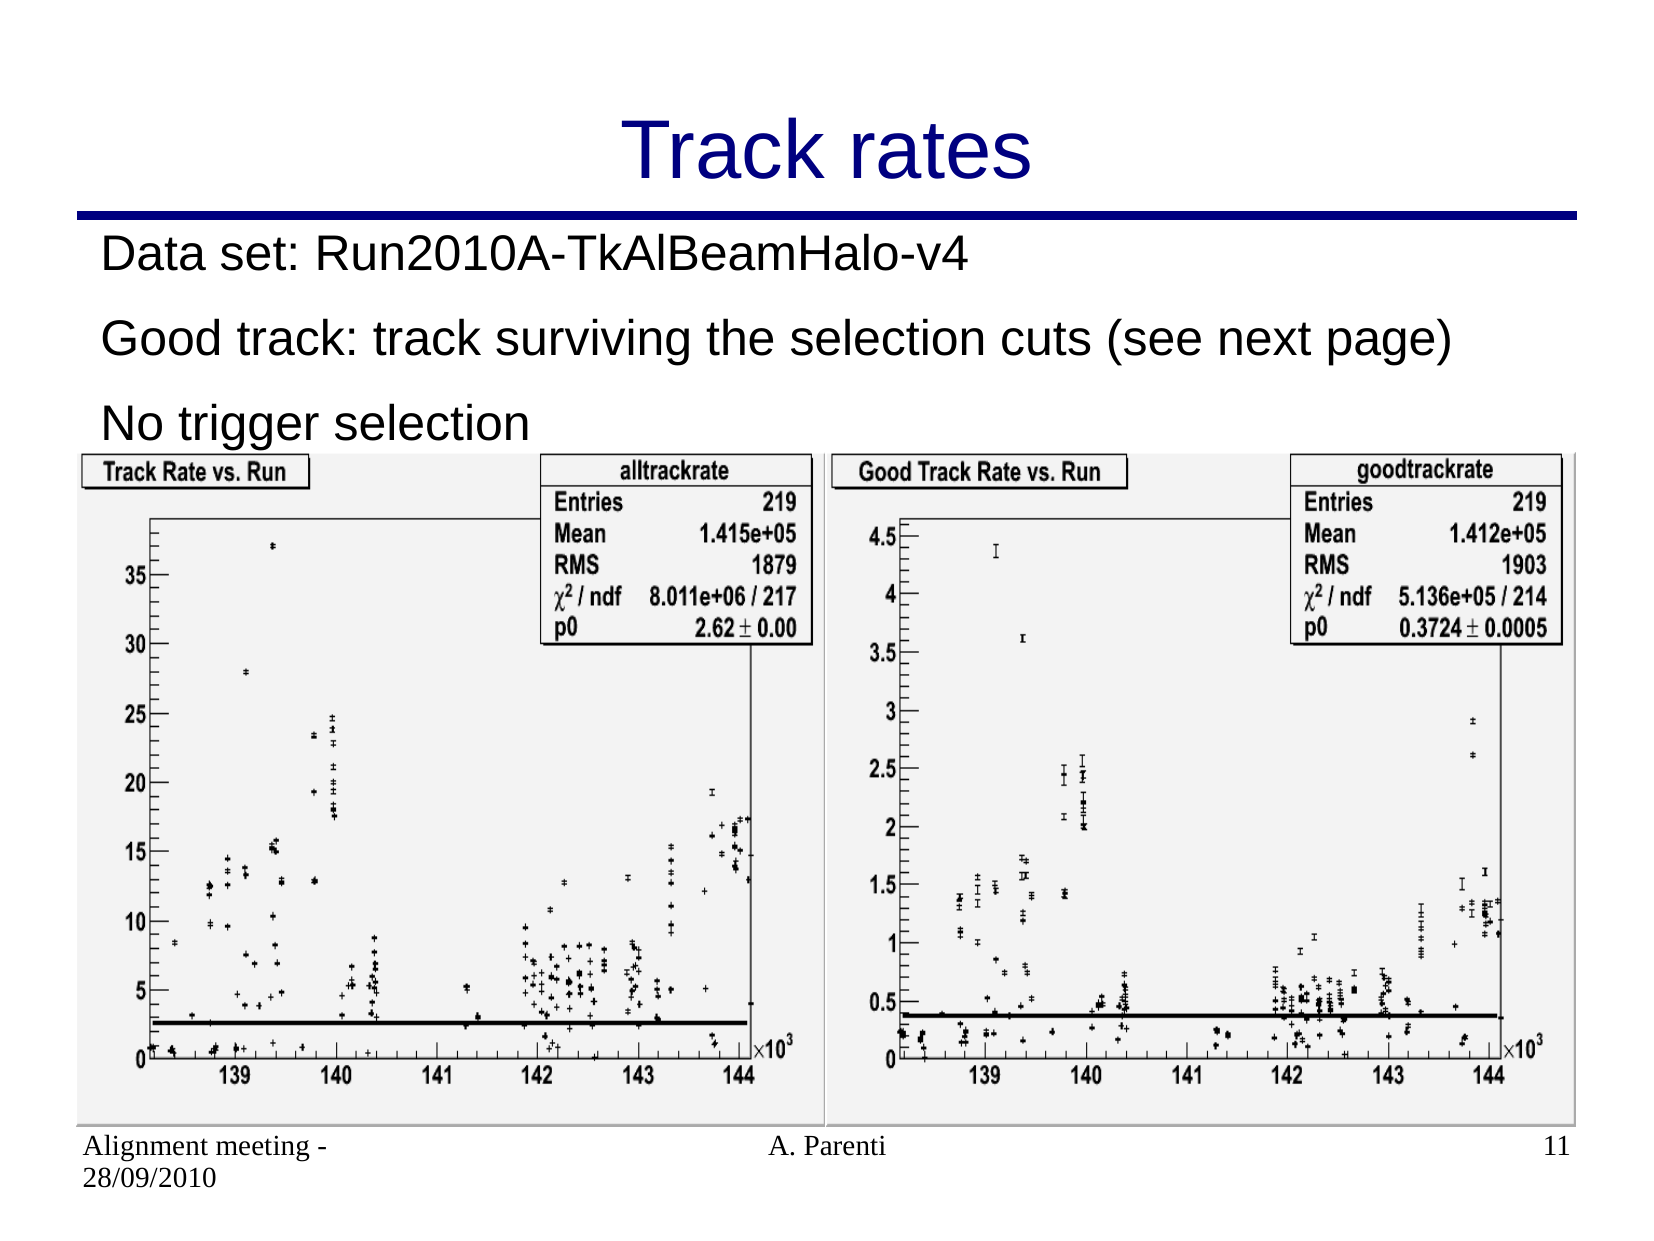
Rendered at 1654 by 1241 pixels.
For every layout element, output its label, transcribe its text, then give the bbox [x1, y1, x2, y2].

picture [75, 451, 1576, 1127]
list Data set: Run2010A-TkAlBeamHalo-v4 Good track: track surviving the selection cuts (see next page) No trigger selection [82, 225, 1571, 451]
title Track rates [82, 75, 1571, 225]
